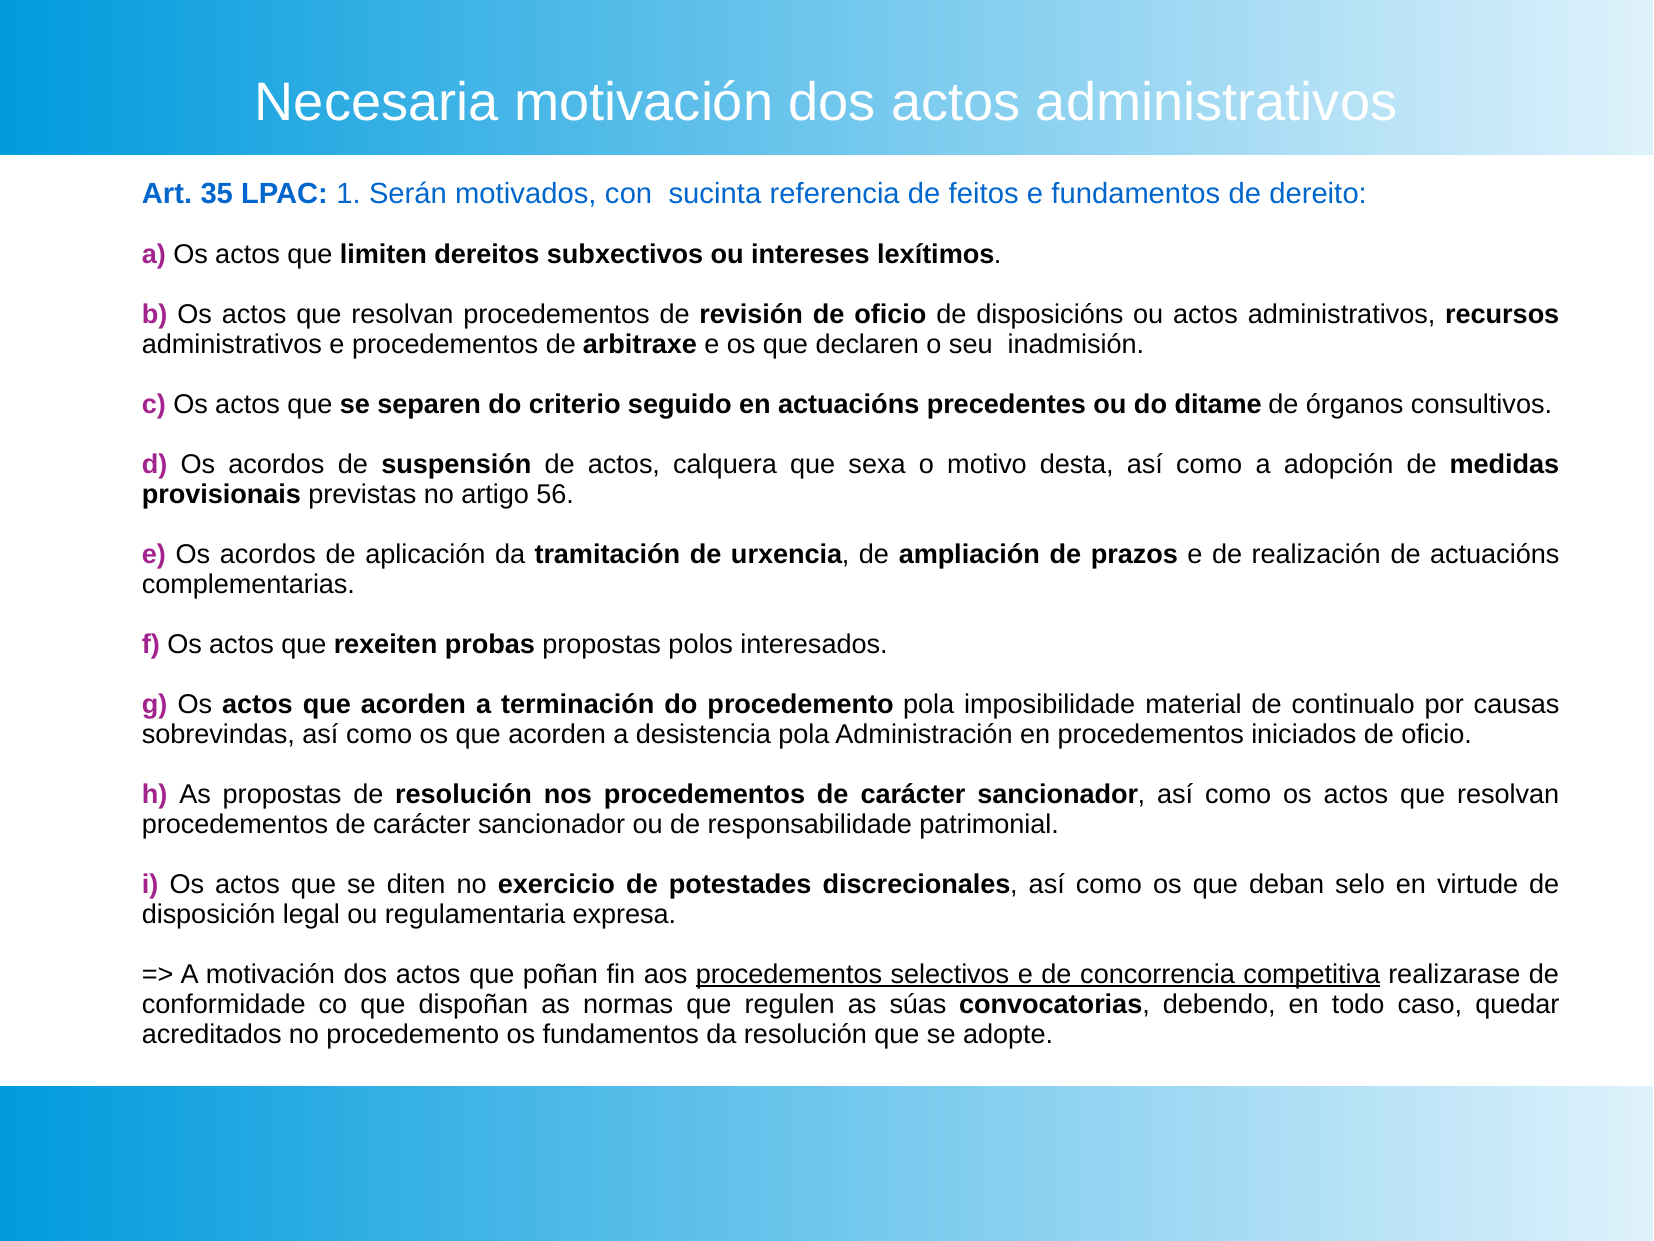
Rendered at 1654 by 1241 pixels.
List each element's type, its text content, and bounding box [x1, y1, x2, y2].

list Art. 35 LPAC: 1. Serán motivados, con sucinta referencia de feitos e fundamentos de dereito: a) Os actos que limiten dereitos subxectivos ou intereses lexítimos. b) Os actos que resolvan procedementos de revisión de oficio de disposicións ou actos administrativos, recursos administrativos e procedementos de arbitraxe e os que declaren o seu inadmisión. c) Os actos que se separen do criterio seguido en actuacións precedentes ou do ditame de órganos consultivos. d) Os acordos de suspensión de actos, calquera que sexa o motivo desta, así como a adopción de medidas provisionais previstas no artigo 56. e) Os acordos de aplicación da tramitación de urxencia, de ampliación de prazos e de realización de actuacións complementarias. f) Os actos que rexeiten probas propostas polos interesados. g) Os actos que acorden a terminación do procedemento pola imposibilidade material de continualo por causas sobrevindas, así como os que acorden a desistencia pola Administración en procedementos iniciados de oficio. h) As propostas de resolución nos procedementos de carácter sancionador, así como os actos que resolvan procedementos de carácter sancionador ou de responsabilidade patrimonial. i) Os actos que se diten no exercicio de potestades discrecionales, así como os que deban selo en virtude de disposición legal ou regulamentaria expresa. => A motivación dos actos que poñan fin aos procedementos selectivos e de concorrencia competitiva realizarase de conformidade co que dispoñan as normas que regulen as súas convocatorias, debendo, en todo caso, quedar acreditados no procedemento os fundamentos da resolución que se adopte. [70, 177, 1560, 1063]
title Necesaria motivación dos actos administrativos [82, 49, 1571, 155]
